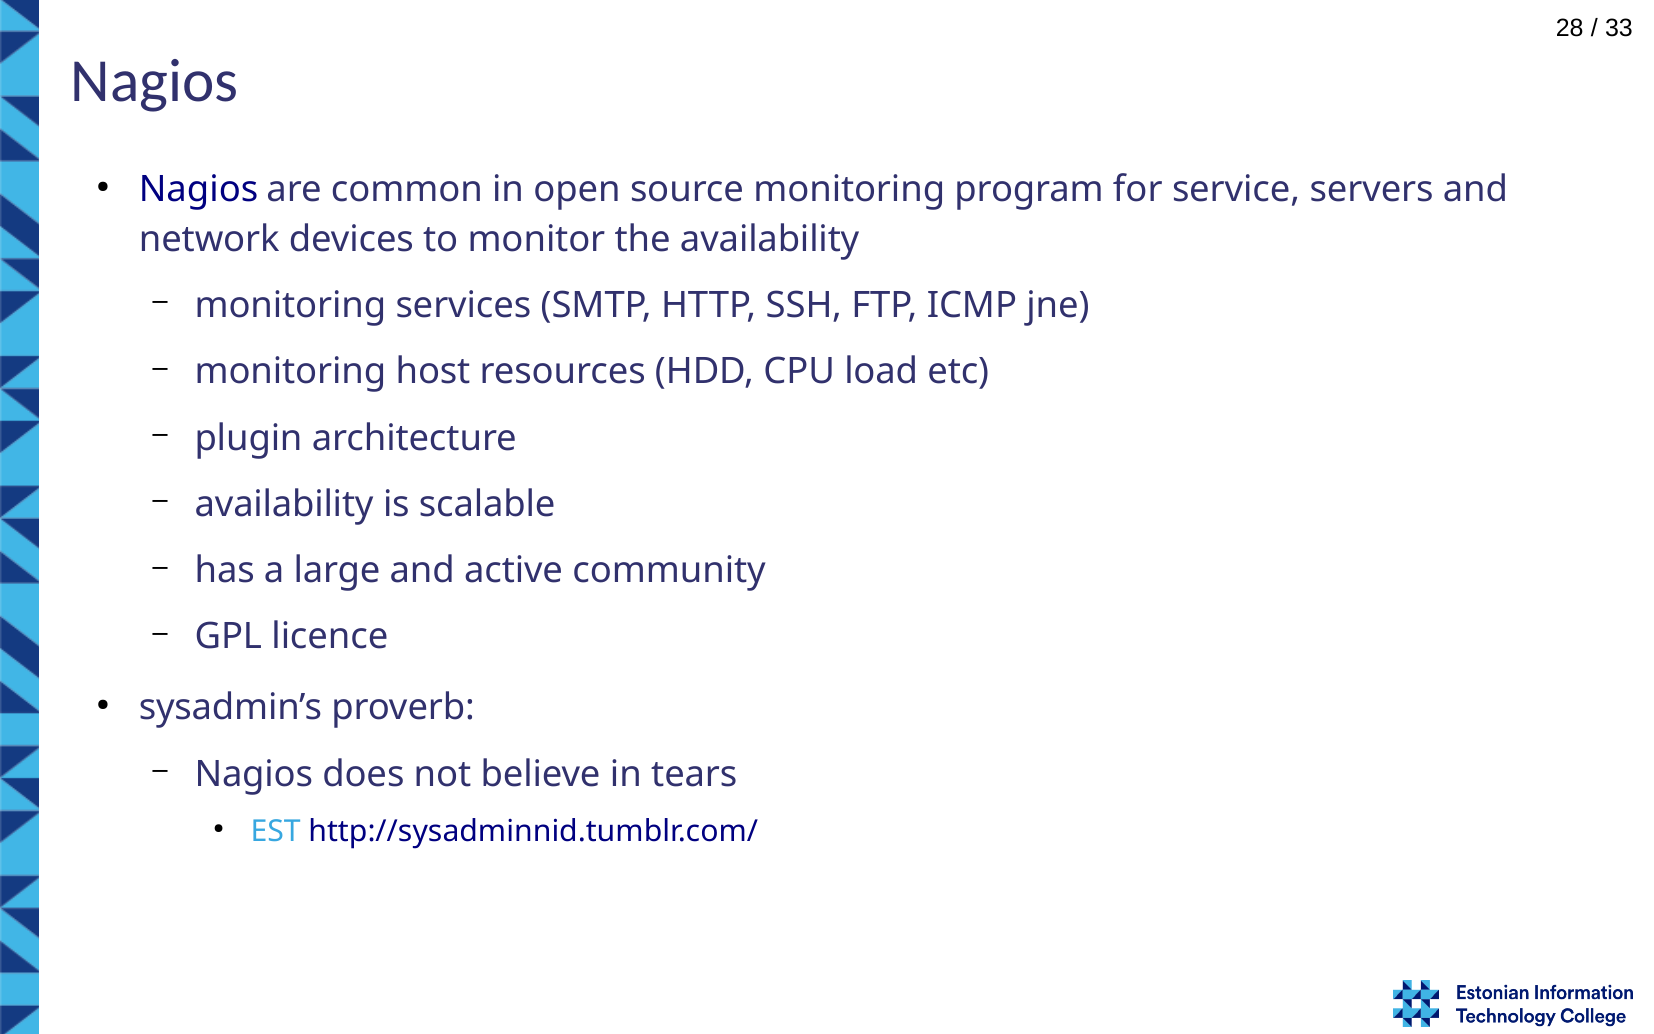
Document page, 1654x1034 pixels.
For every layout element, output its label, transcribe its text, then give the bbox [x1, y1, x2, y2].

picture [1393, 980, 1633, 1027]
title Nagios [70, 41, 1630, 130]
list Nagios are common in open source monitoring program for service, servers and network devices to monitor the availability monitoring services (SMTP, HTTP, SSH, FTP, ICMP jne) monitoring host resources (HDD, CPU load etc) plugin architecture availability is scalable has a large and active community GPL licence sysadmin’s proverb: Nagios does not believe in tears EST http://sysadminnid.tumblr.com/ [82, 163, 1625, 857]
